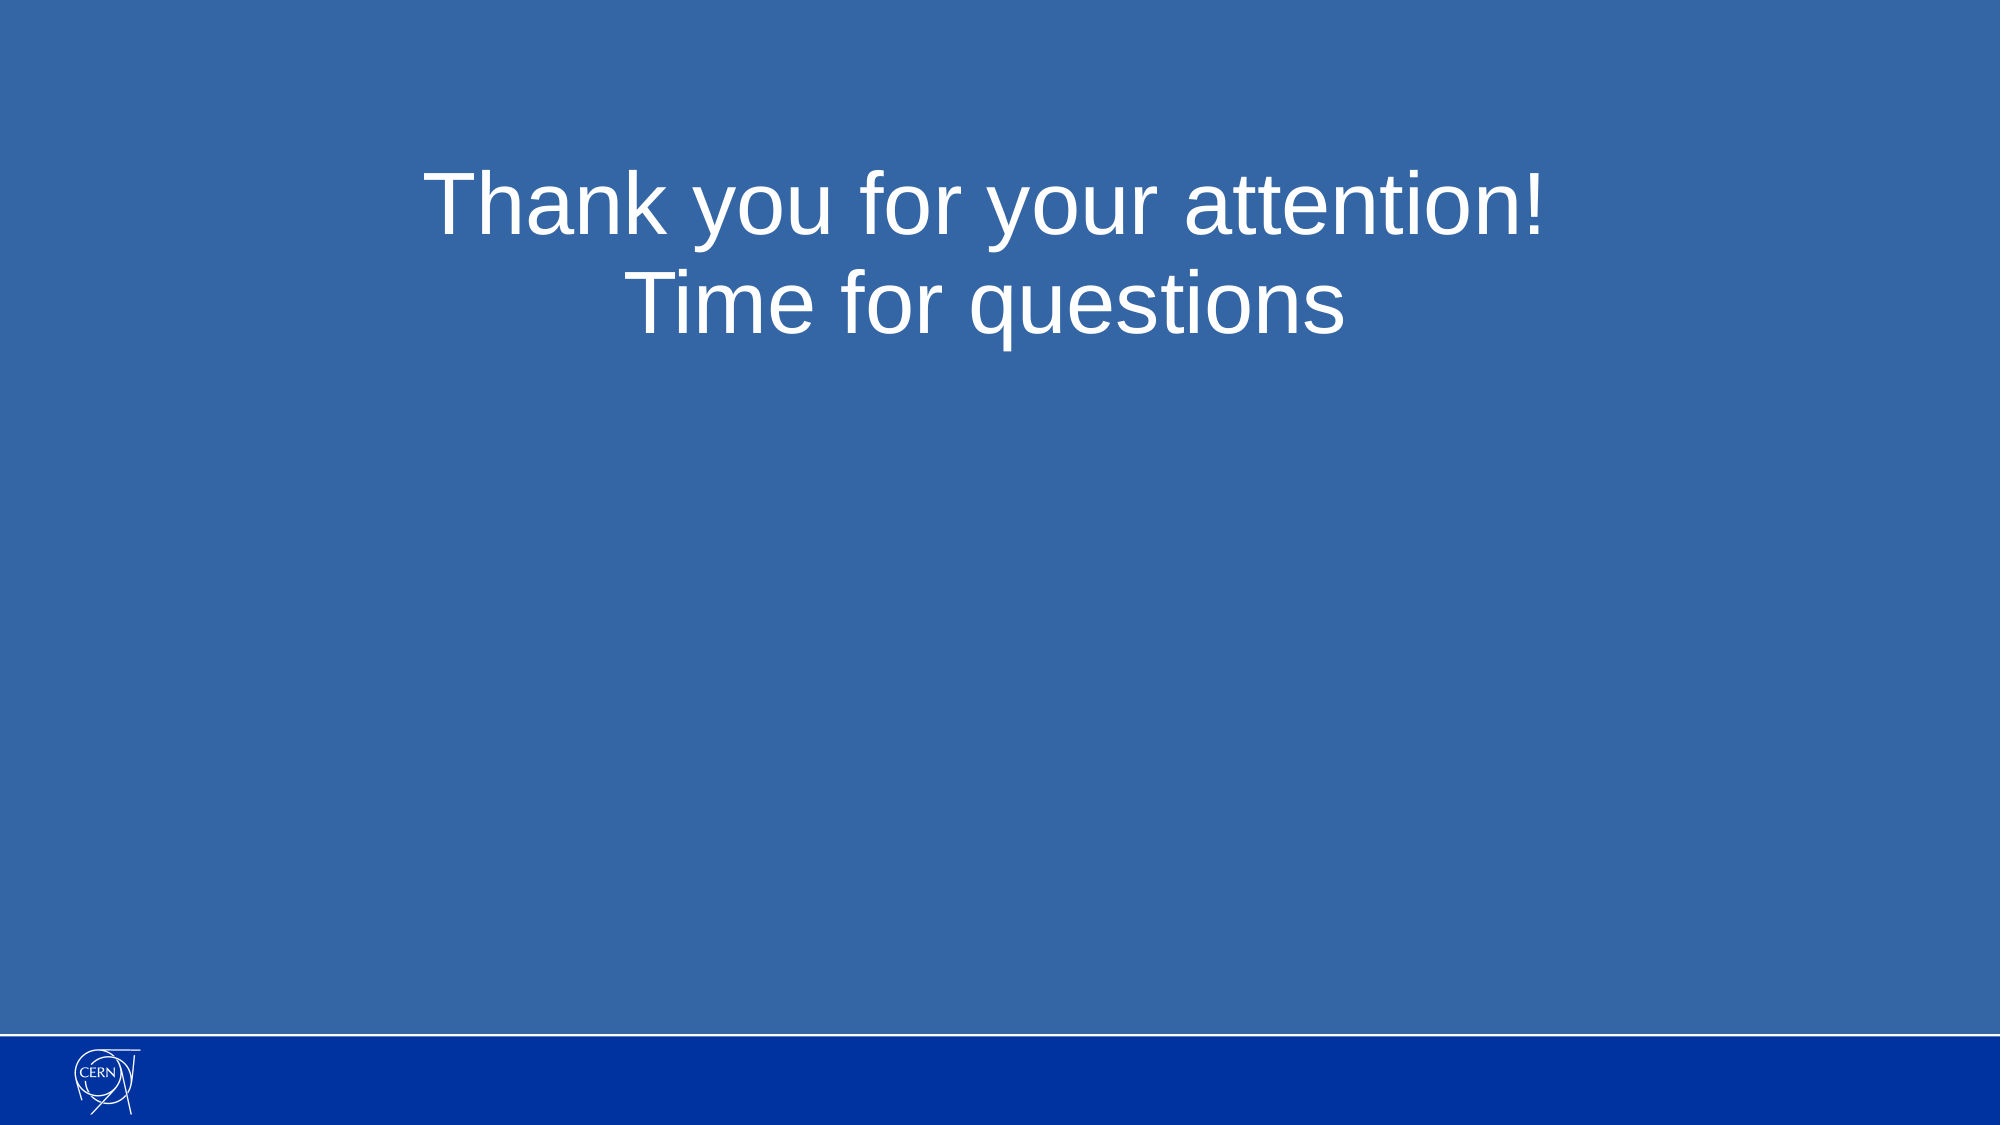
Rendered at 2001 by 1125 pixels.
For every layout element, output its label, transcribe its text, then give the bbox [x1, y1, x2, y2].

text_box [0, 0, 2000, 1034]
text_box Thank you for your attention! Time for questions [407, 147, 1564, 361]
picture [0, 1036, 2000, 1125]
